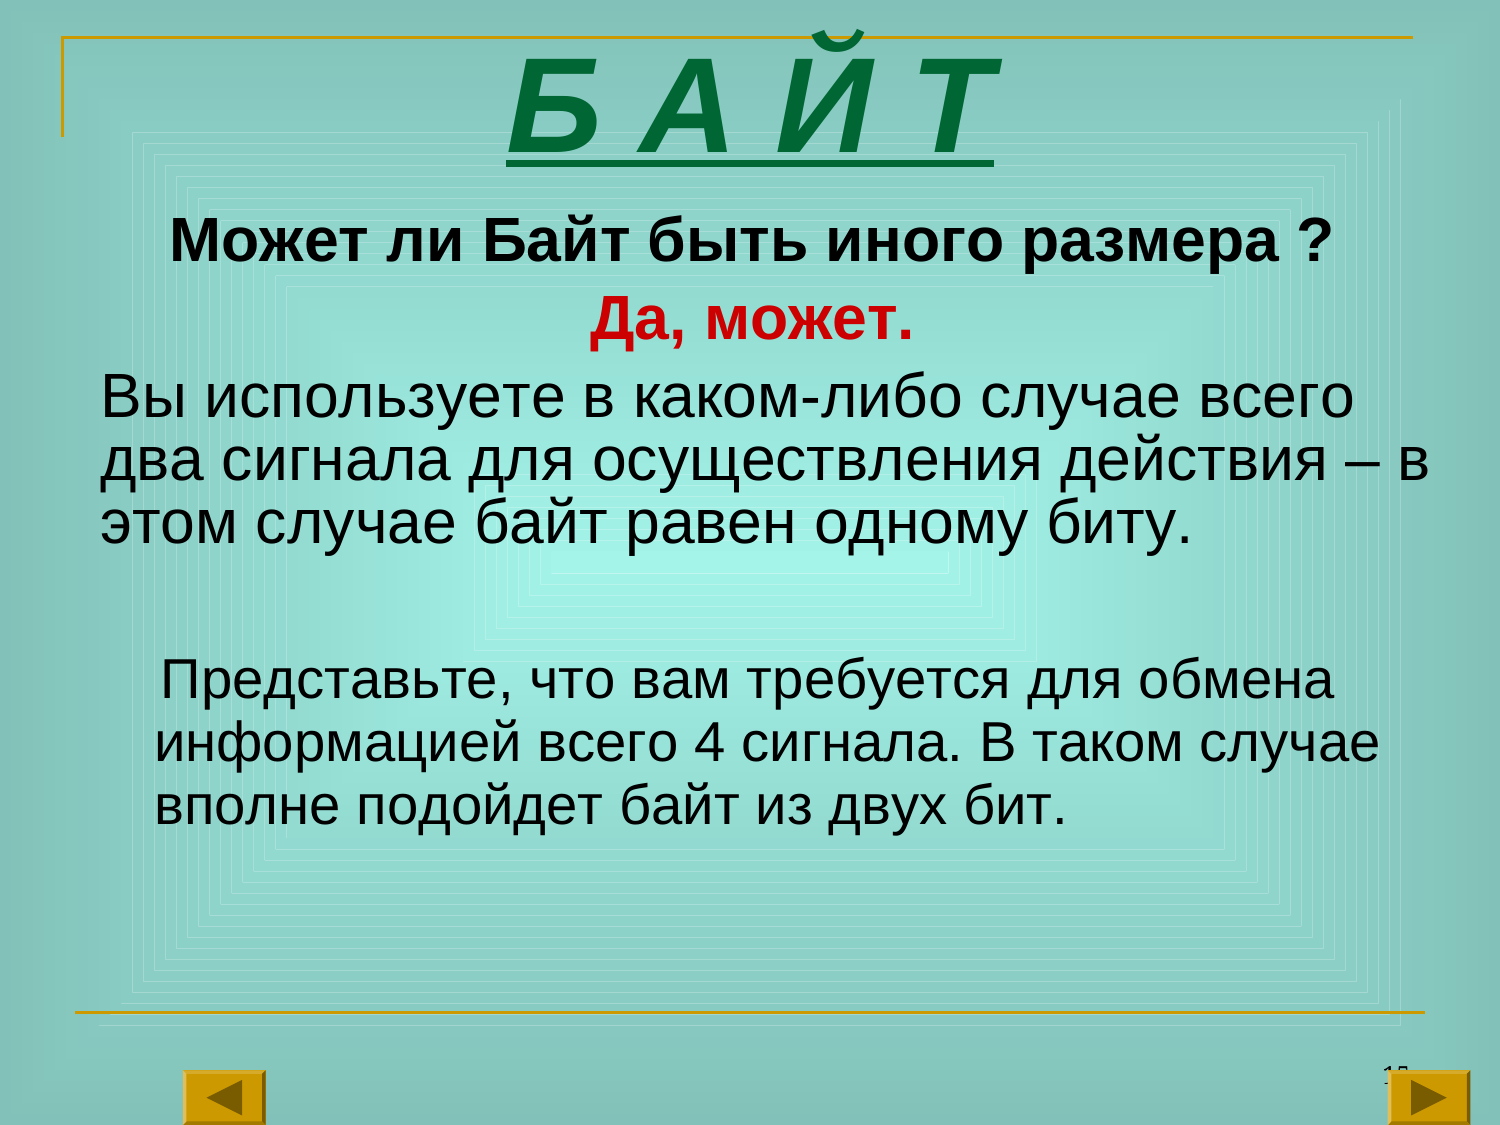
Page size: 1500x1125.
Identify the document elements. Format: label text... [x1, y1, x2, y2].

title Б А Й Т [75, 21, 1426, 203]
list Может ли Байт быть иного размера ? Да, может. Вы используете в каком-либо случае всего два сигнала для осуществления действия – в этом случае байт равен одному биту. Представьте, что вам требуется для обмена информацией всего 4 сигнала. В таком случае вполне подойдет байт из двух бит. [29, 203, 1477, 1007]
text_box [184, 1070, 266, 1125]
text_box [1389, 1070, 1471, 1125]
